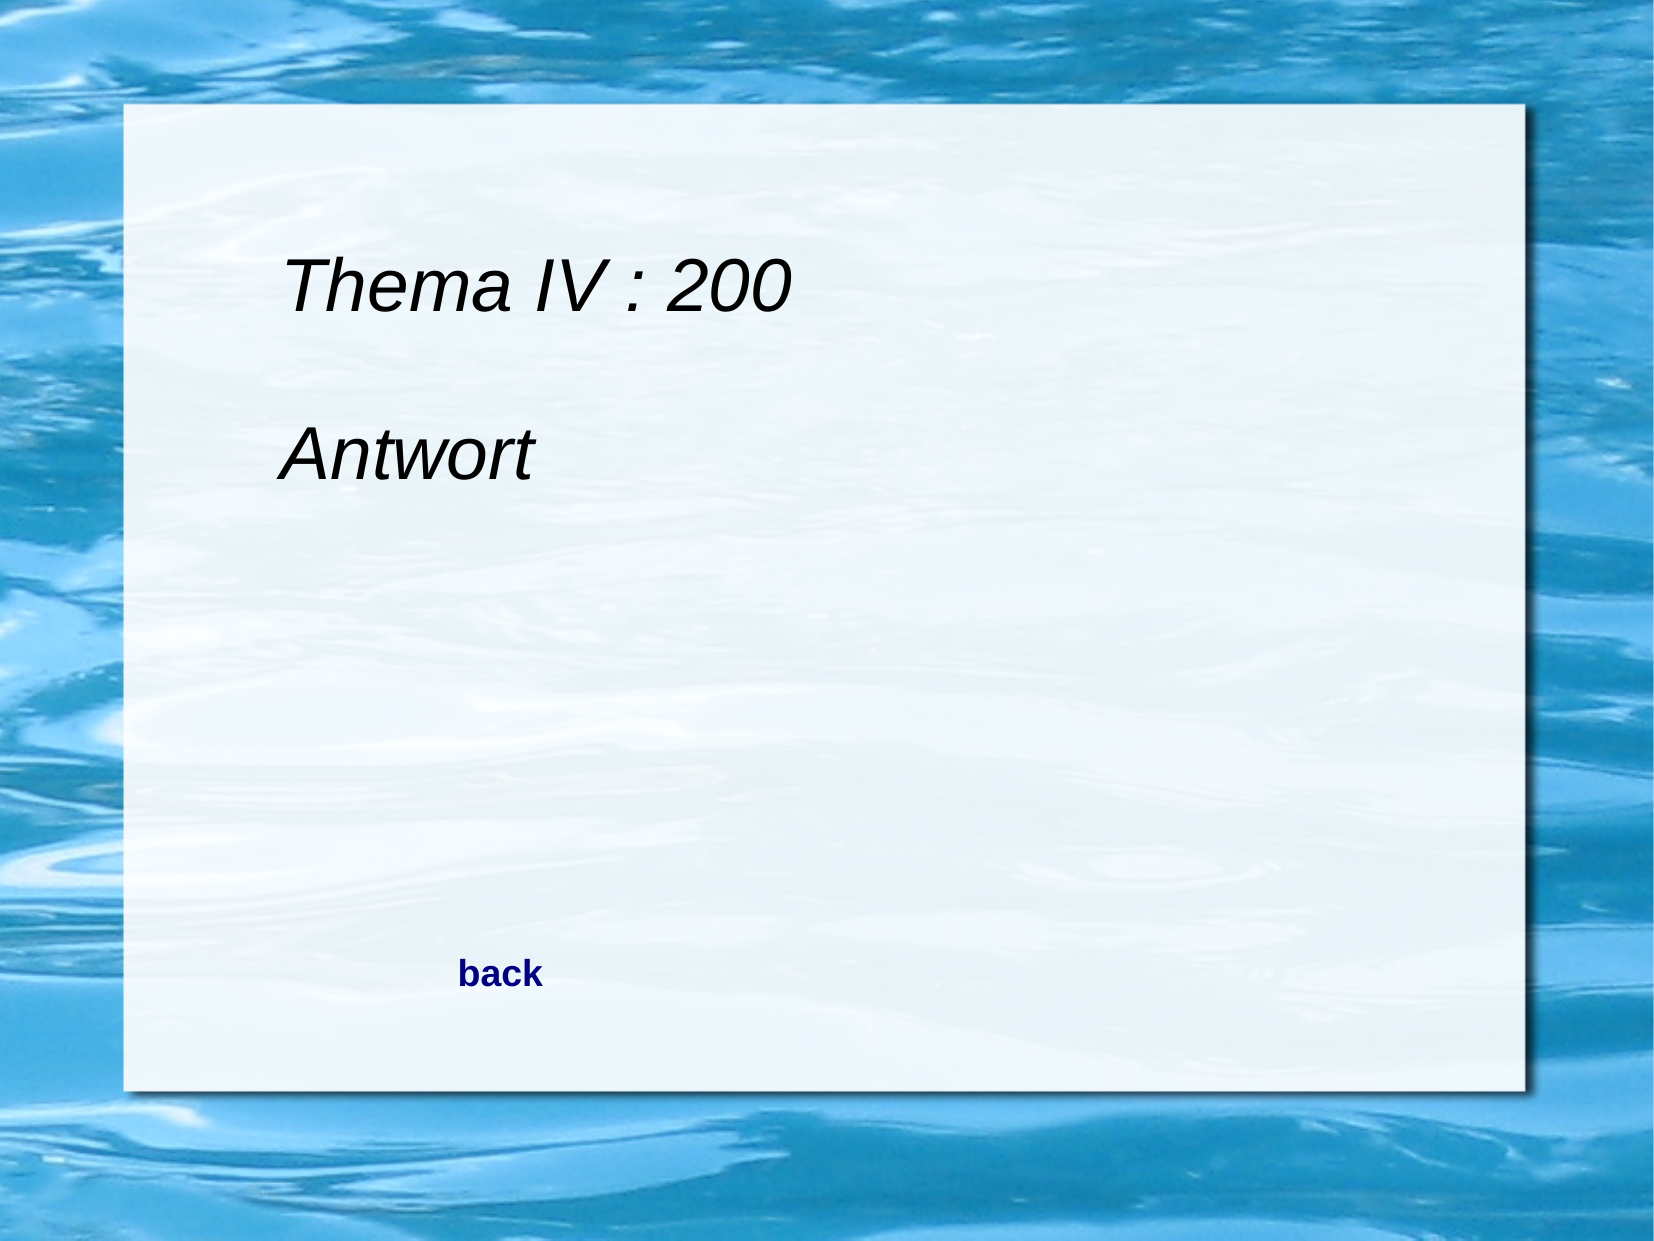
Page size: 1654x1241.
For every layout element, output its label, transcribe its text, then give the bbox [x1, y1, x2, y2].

text_box back [442, 944, 621, 1003]
text_box Thema IV : 200 Antwort [265, 236, 1418, 503]
picture [0, 0, 1654, 1241]
